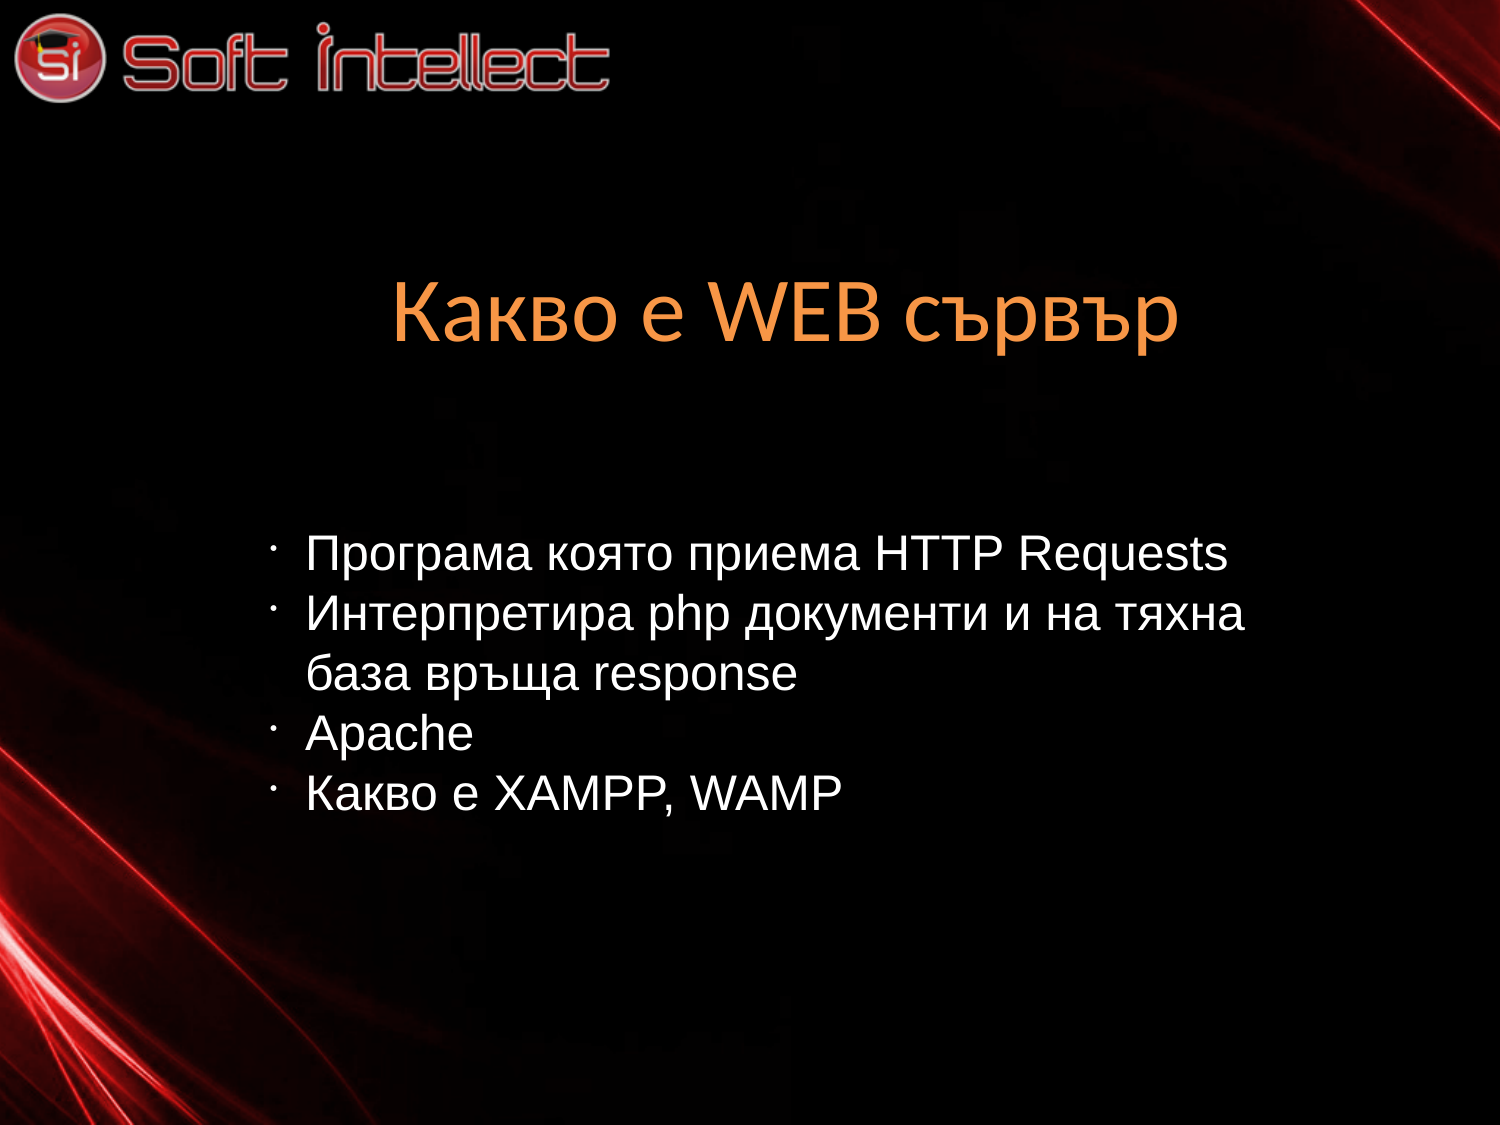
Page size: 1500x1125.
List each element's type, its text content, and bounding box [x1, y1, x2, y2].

picture [0, 0, 1500, 1125]
text_box Какво е WEB сървър [149, 184, 1424, 426]
text_box Програма която приема HTTP Requests Интерпретира php документи и на тяхна база връща response Apache Какво е XAMPP, WAMP [255, 513, 1305, 1125]
